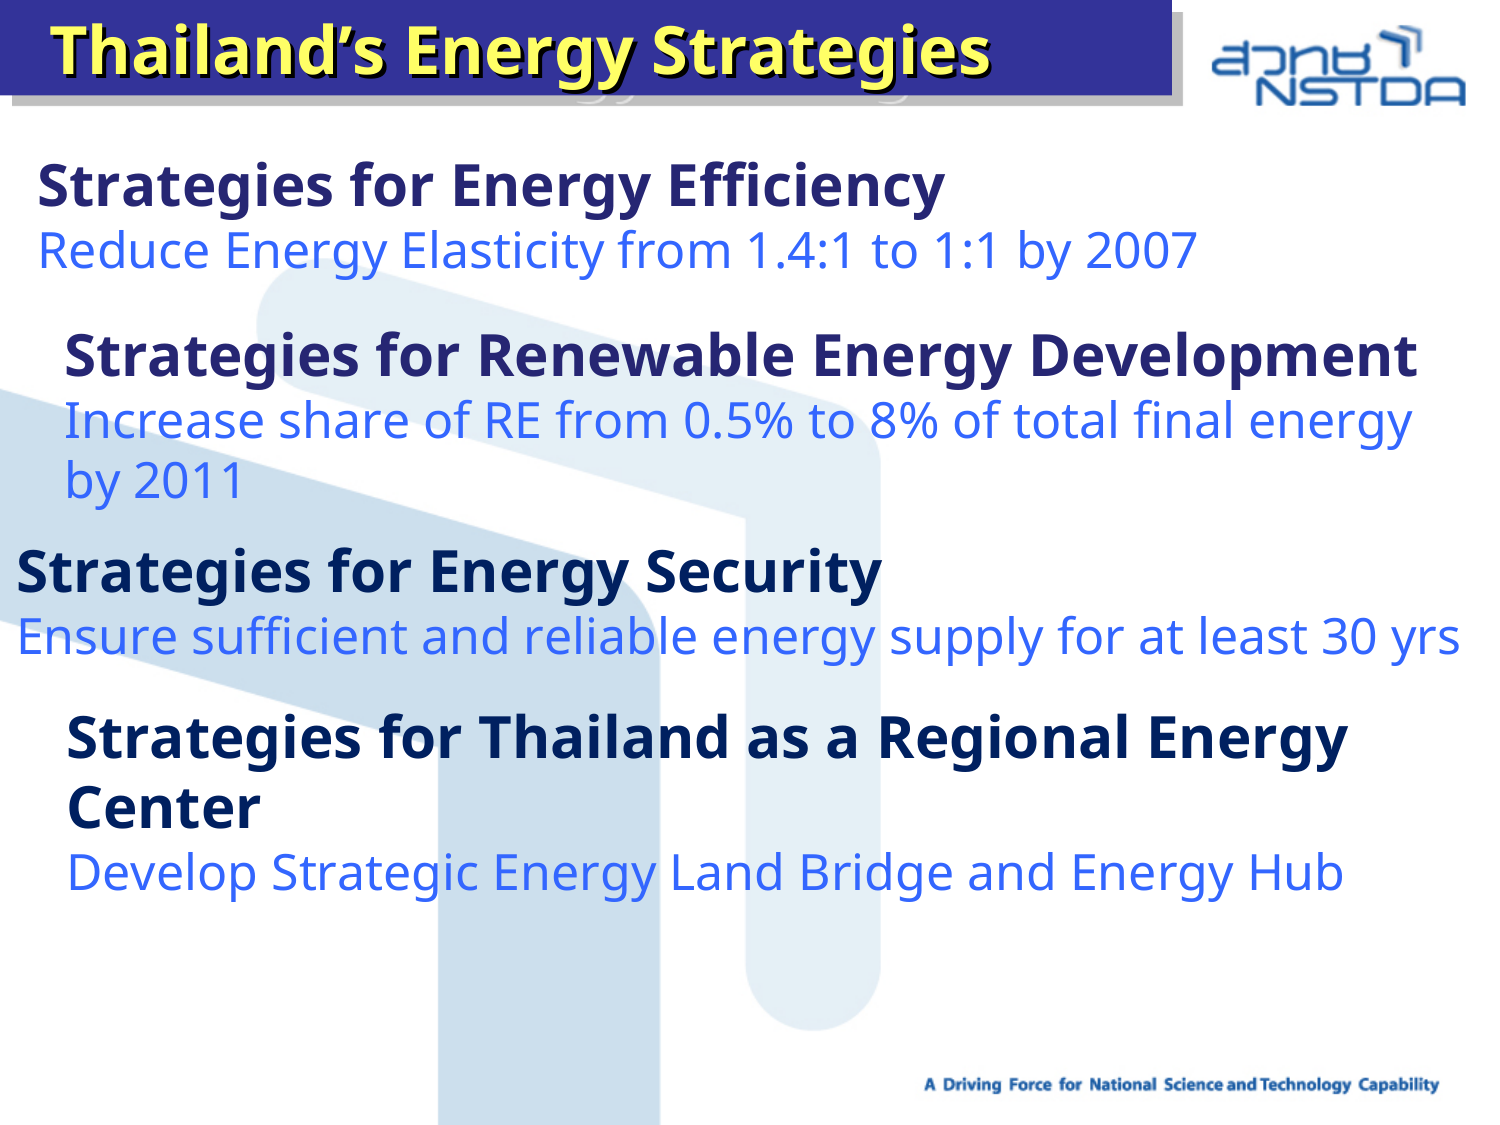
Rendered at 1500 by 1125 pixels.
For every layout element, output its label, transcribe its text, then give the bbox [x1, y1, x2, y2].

text_box Thailand’s Energy Strategies [0, 0, 1172, 96]
text_box Strategies for Energy Efficiency Reduce Energy Elasticity from 1.4:1 to 1:1 by 2007 [23, 140, 1215, 347]
text_box Strategies for Energy Security Ensure sufficient and reliable energy supply for at least 30 yrs [1, 526, 1478, 732]
text_box Strategies for Renewable Energy Development Increase share of RE from 0.5% to 8% of total final energy by 2011 [49, 310, 1450, 526]
text_box Strategies for Thailand as a Regional Energy Center Develop Strategic Energy Land Bridge and Energy Hub [51, 692, 1379, 969]
picture [0, 0, 1500, 1125]
